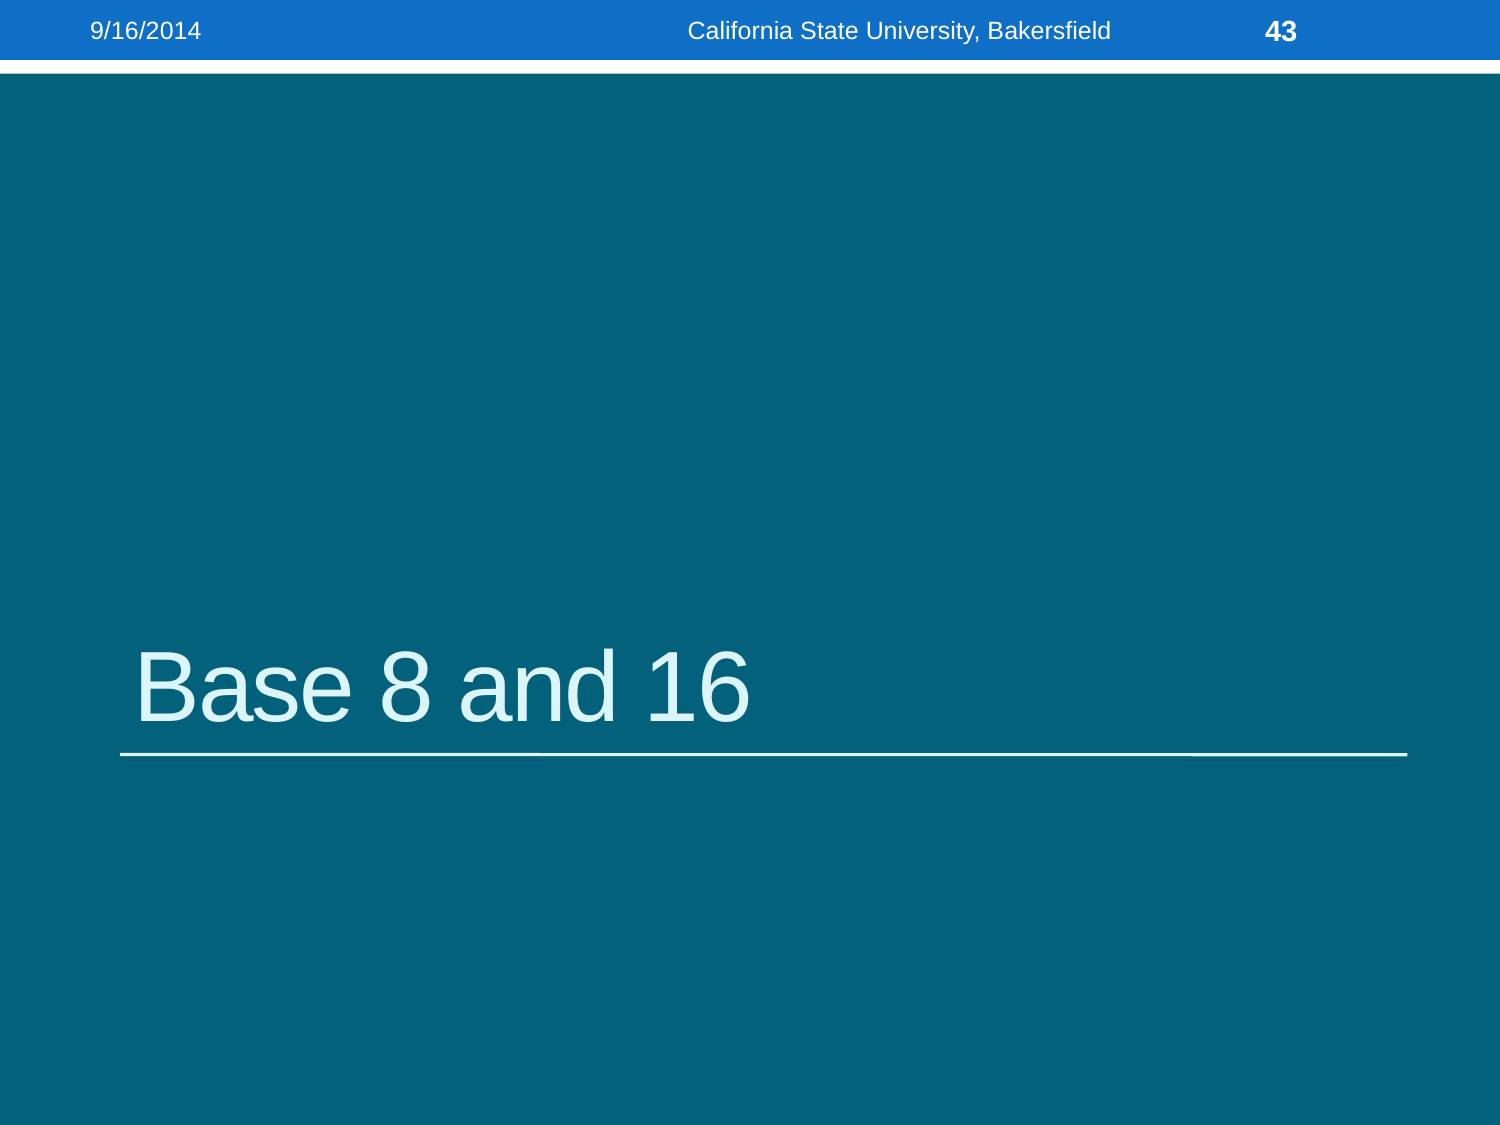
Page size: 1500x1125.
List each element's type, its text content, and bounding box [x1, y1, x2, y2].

slide_number <number> [1250, 3, 1425, 57]
footer California State University, Bakersfield [562, 3, 1238, 57]
title Base 8 and 16 [118, 387, 1394, 749]
slide_number 9/16/2014 [75, 3, 550, 57]
